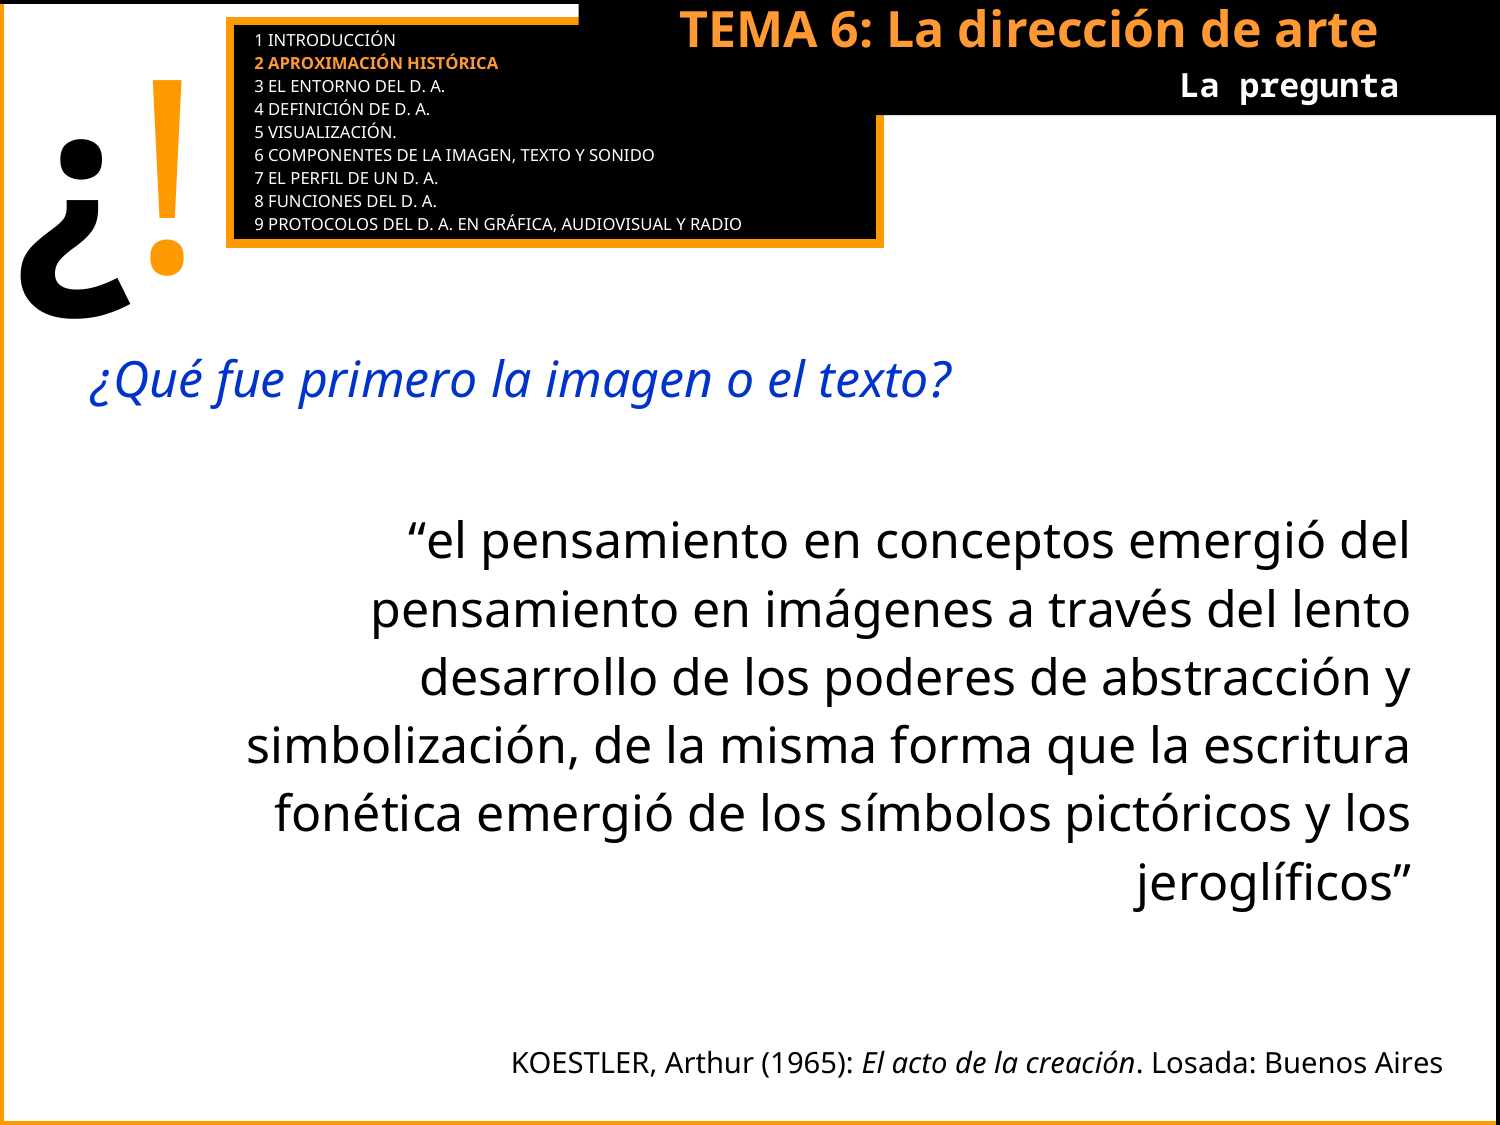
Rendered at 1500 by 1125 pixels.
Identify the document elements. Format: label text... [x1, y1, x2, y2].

list ¿Qué fue primero la imagen o el texto? “el pensamiento en conceptos emergió del pensamiento en imágenes a través del lento desarrollo de los poderes de abstracción y simbolización, de la misma forma que la escritura fonética emergió de los símbolos pictóricos y los jeroglíficos” [76, 255, 1427, 998]
text_box KOESTLER, Arthur (1965): El acto de la creación. Losada: Buenos Aires [206, 1034, 1459, 1091]
text_box 1 INTRODUCCIÓN 2 APROXIMACIÓN HISTÓRICA 3 EL ENTORNO DEL D. A. 4 DEFINICIÓN DE D. A. 5 VISUALIZACIÓN. 6 COMPONENTES DE LA IMAGEN, TEXTO Y SONIDO 7 EL PERFIL DE UN D. A. 8 FUNCIONES DEL D. A. 9 PROTOCOLOS DEL D. A. EN GRÁFICA, AUDIOVISUAL Y RADIO [230, 20, 880, 244]
text_box TEMA 6: La dirección de arte La pregunta [578, 0, 1500, 116]
